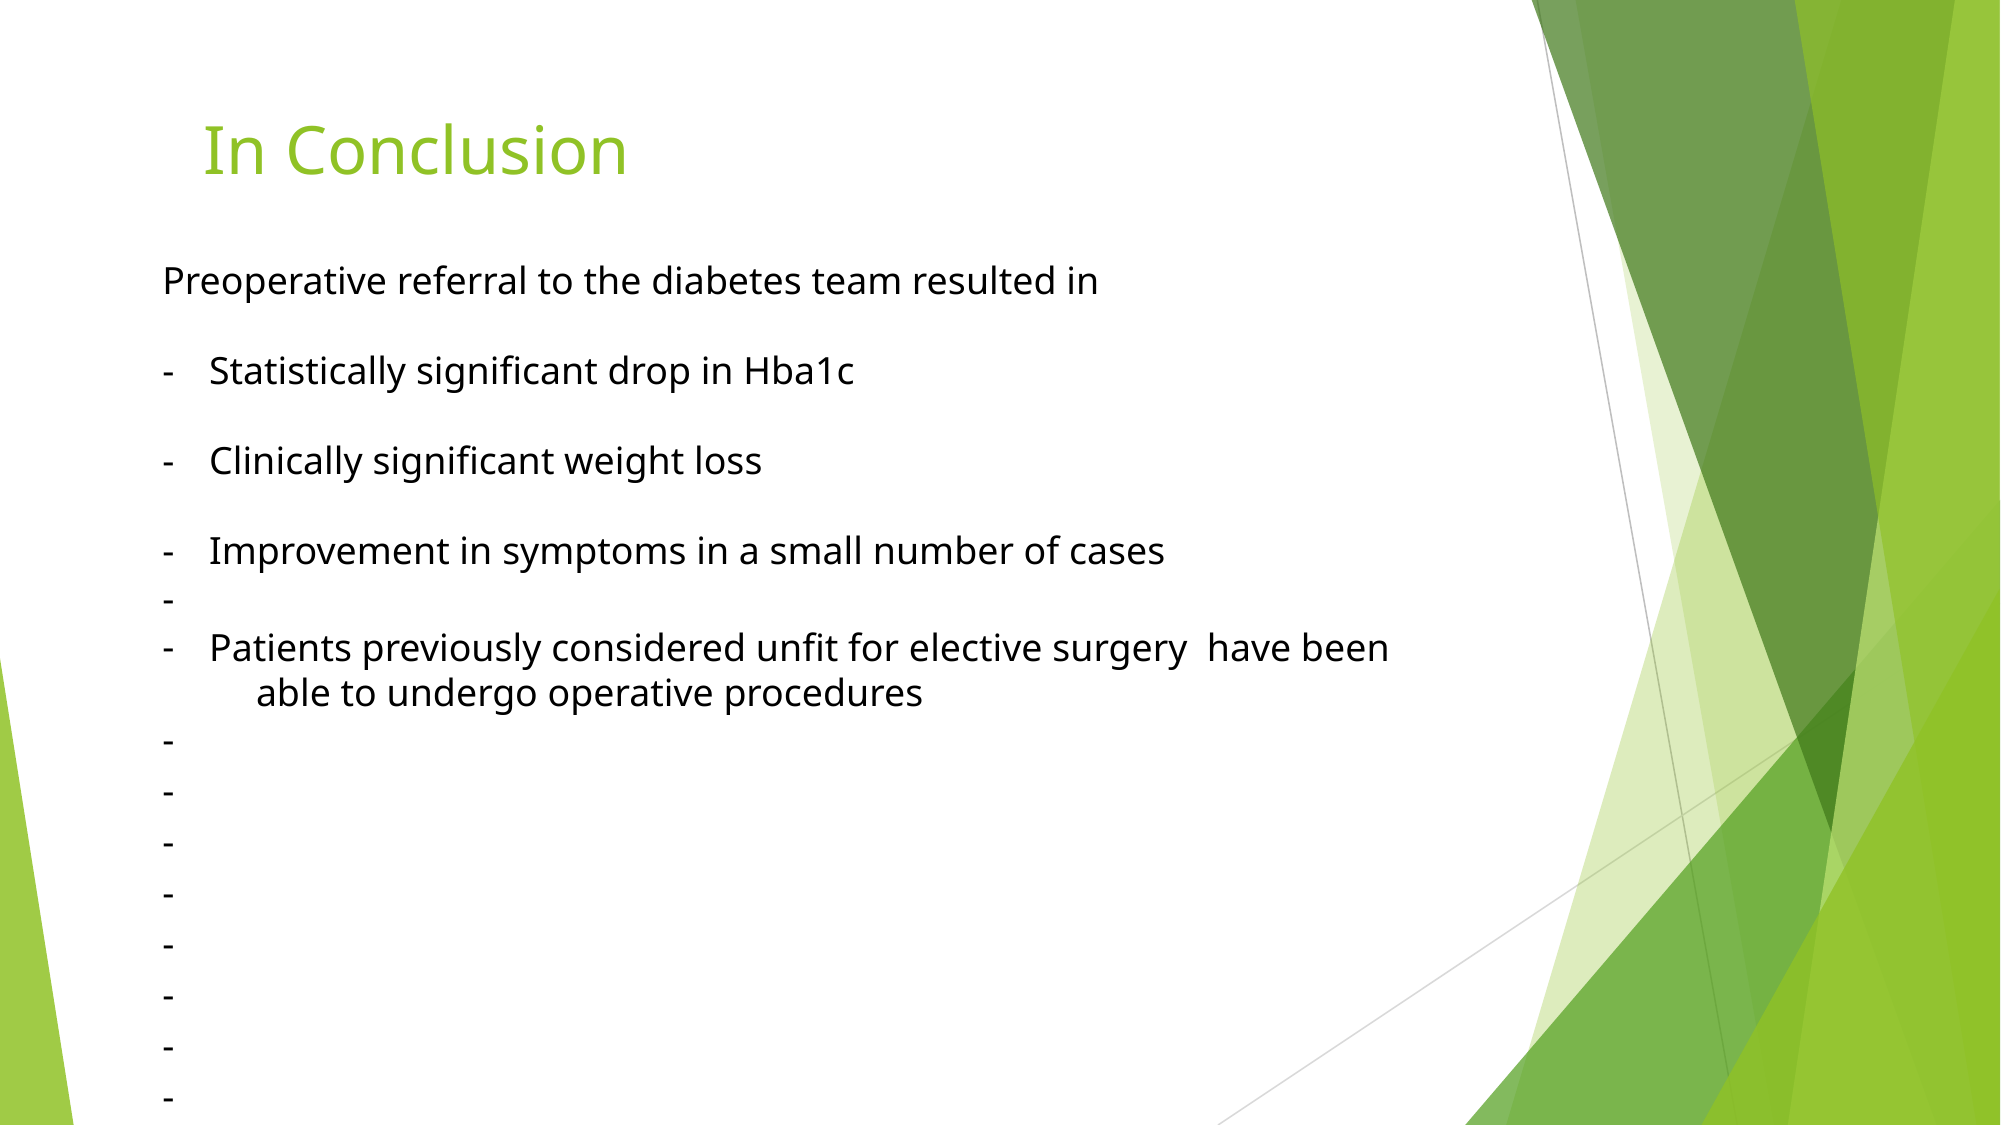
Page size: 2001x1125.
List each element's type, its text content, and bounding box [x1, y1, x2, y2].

title In Conclusion [188, 99, 1522, 200]
text_box Preoperative referral to the diabetes team resulted in Statistically significant drop in Hba1c Clinically significant weight loss Improvement in symptoms in a small number of cases Patients previously considered unfit for elective surgery have been able to undergo operative procedures [147, 249, 1434, 1125]
